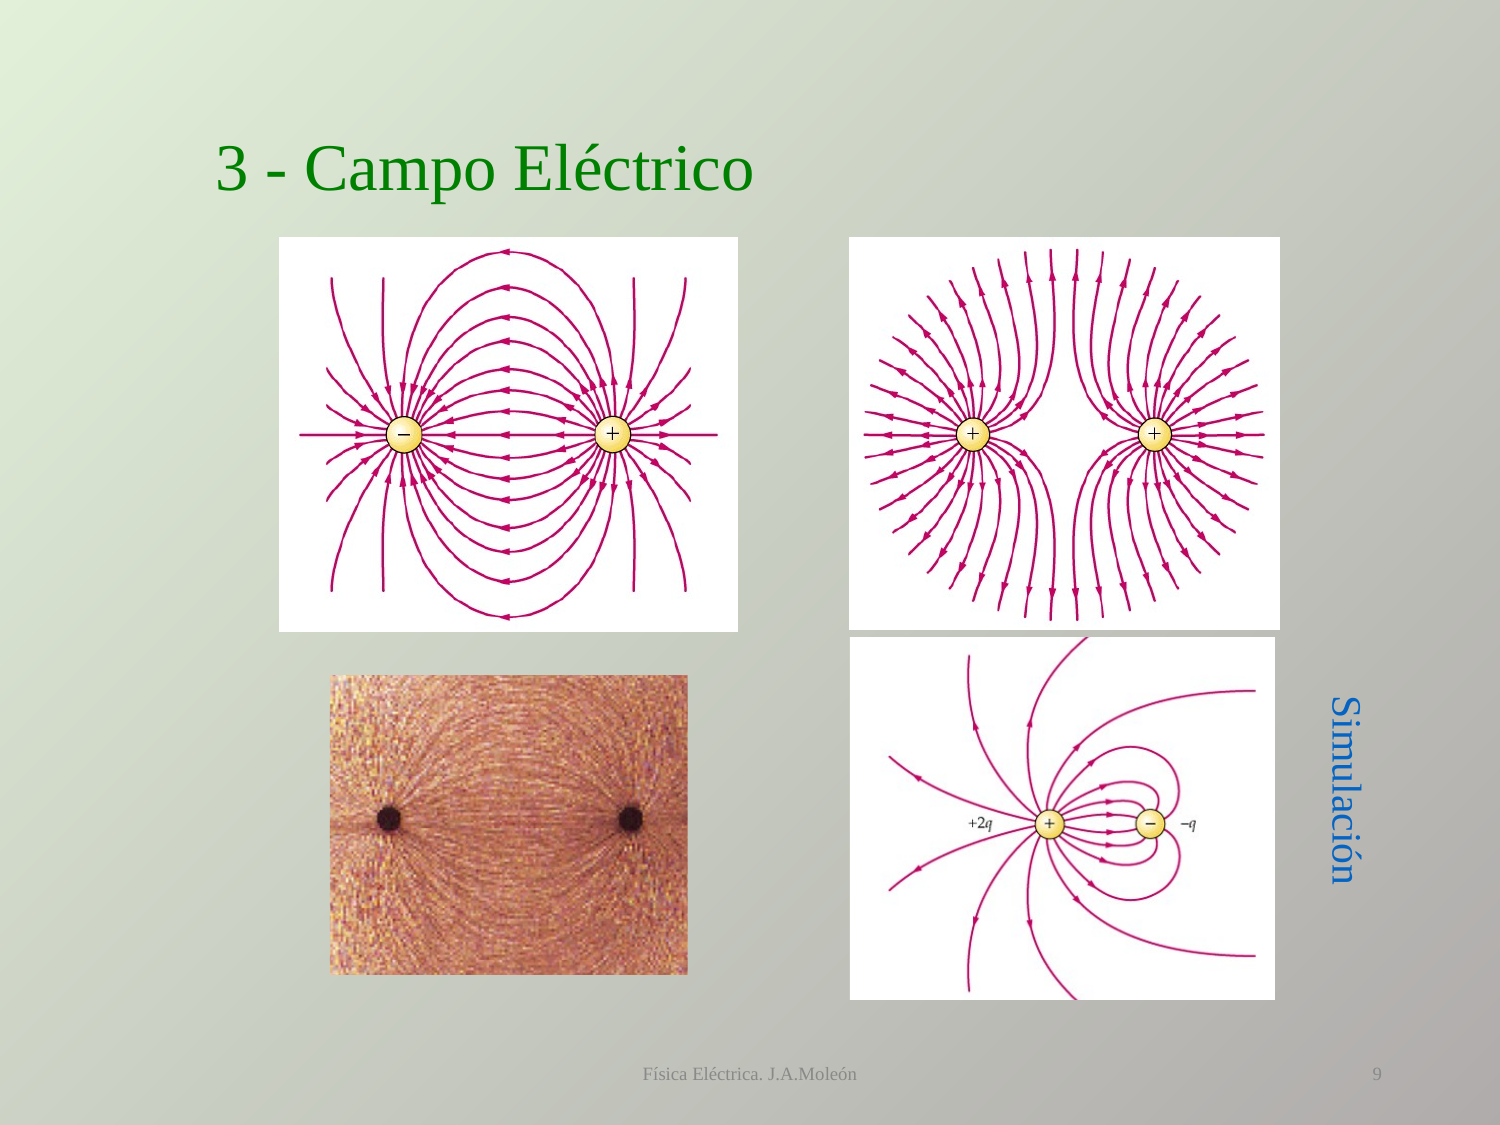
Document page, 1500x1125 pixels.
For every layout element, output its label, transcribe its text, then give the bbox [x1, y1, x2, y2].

text_box Física Eléctrica. J.A.Moleón [496, 1042, 1004, 1103]
text_box Simulación [1316, 640, 1383, 941]
picture [849, 237, 1280, 630]
text_box <número> [1059, 1042, 1397, 1103]
picture [849, 637, 1276, 1000]
title 3 - Campo Eléctrico [200, 74, 1401, 263]
picture [329, 675, 688, 976]
picture [279, 237, 738, 633]
